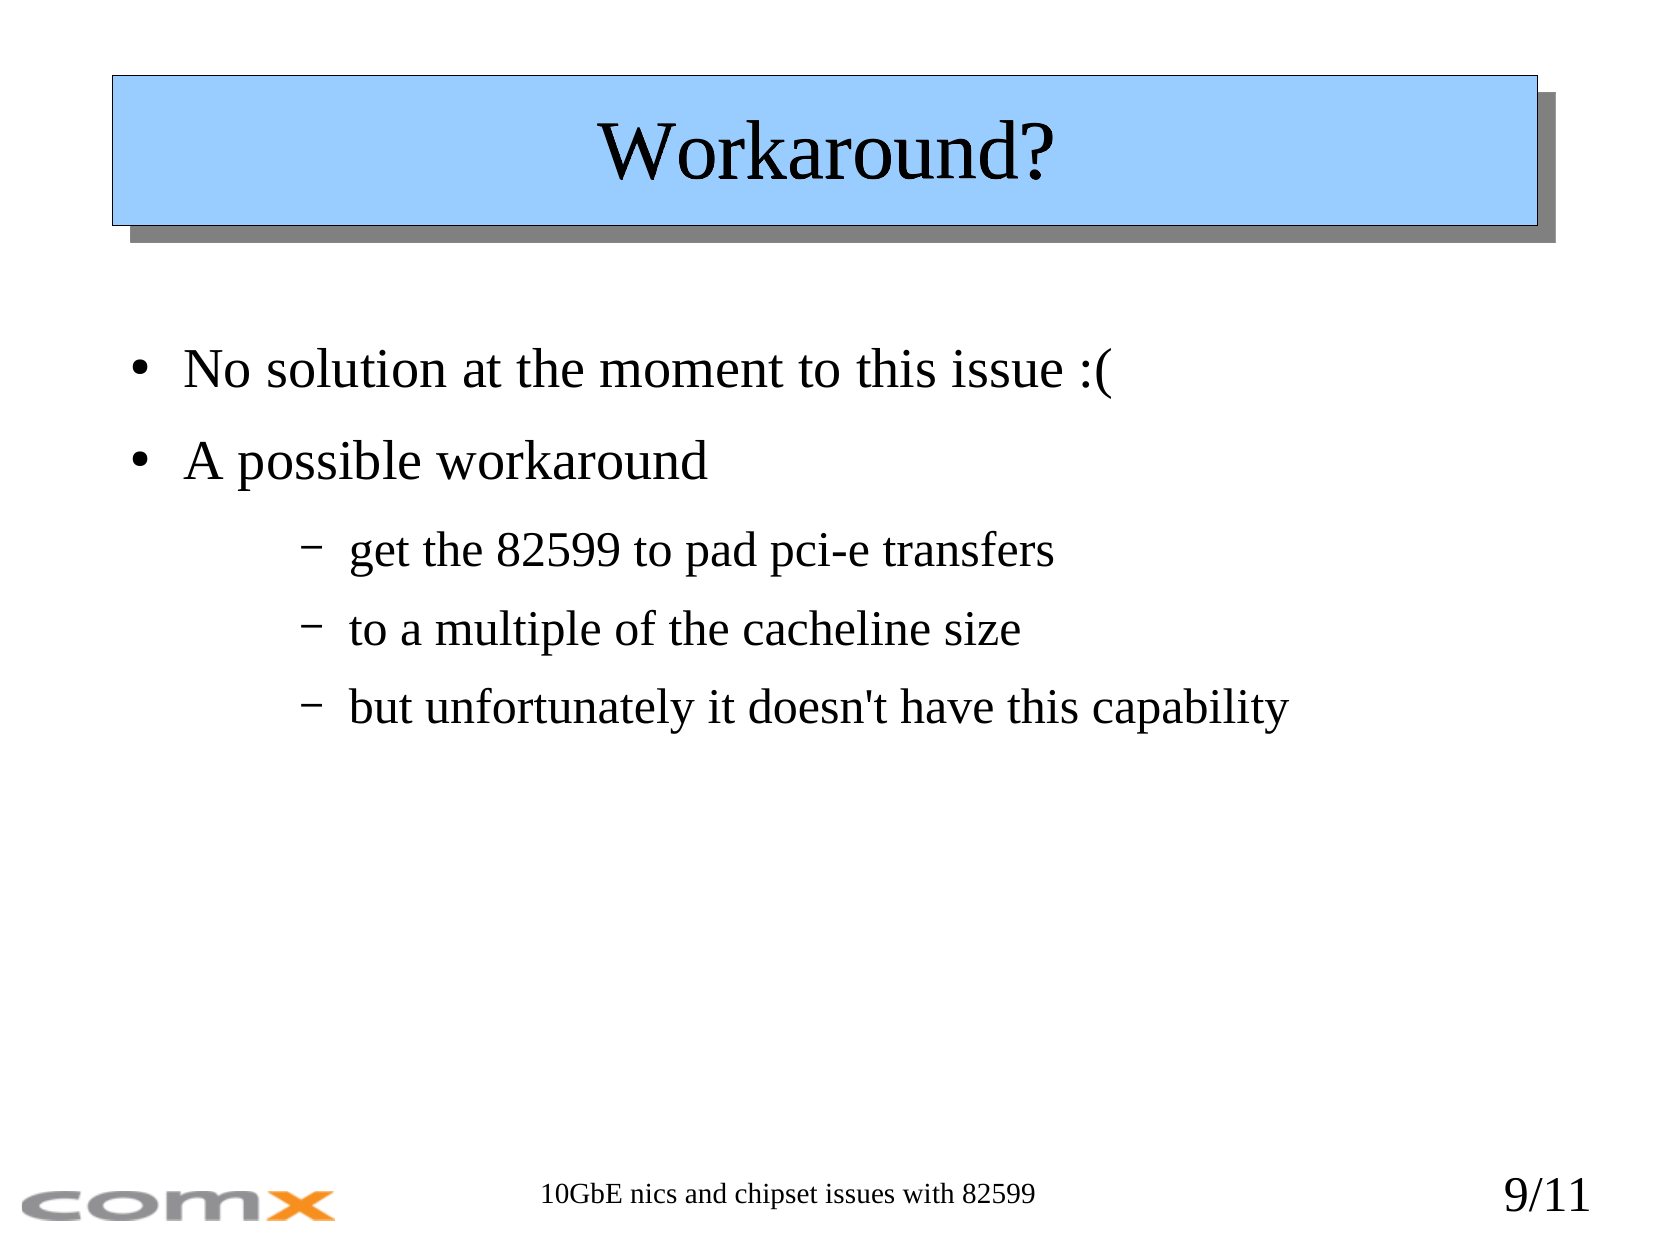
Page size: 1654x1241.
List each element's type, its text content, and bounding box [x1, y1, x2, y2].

title Workaround? [116, 90, 1538, 211]
picture [21, 1191, 335, 1221]
list No solution at the moment to this issue :( A possible workaround get the 82599 to pad pci-e transfers to a multiple of the cacheline size but unfortunately it doesn't have this capability [112, 337, 1538, 1096]
